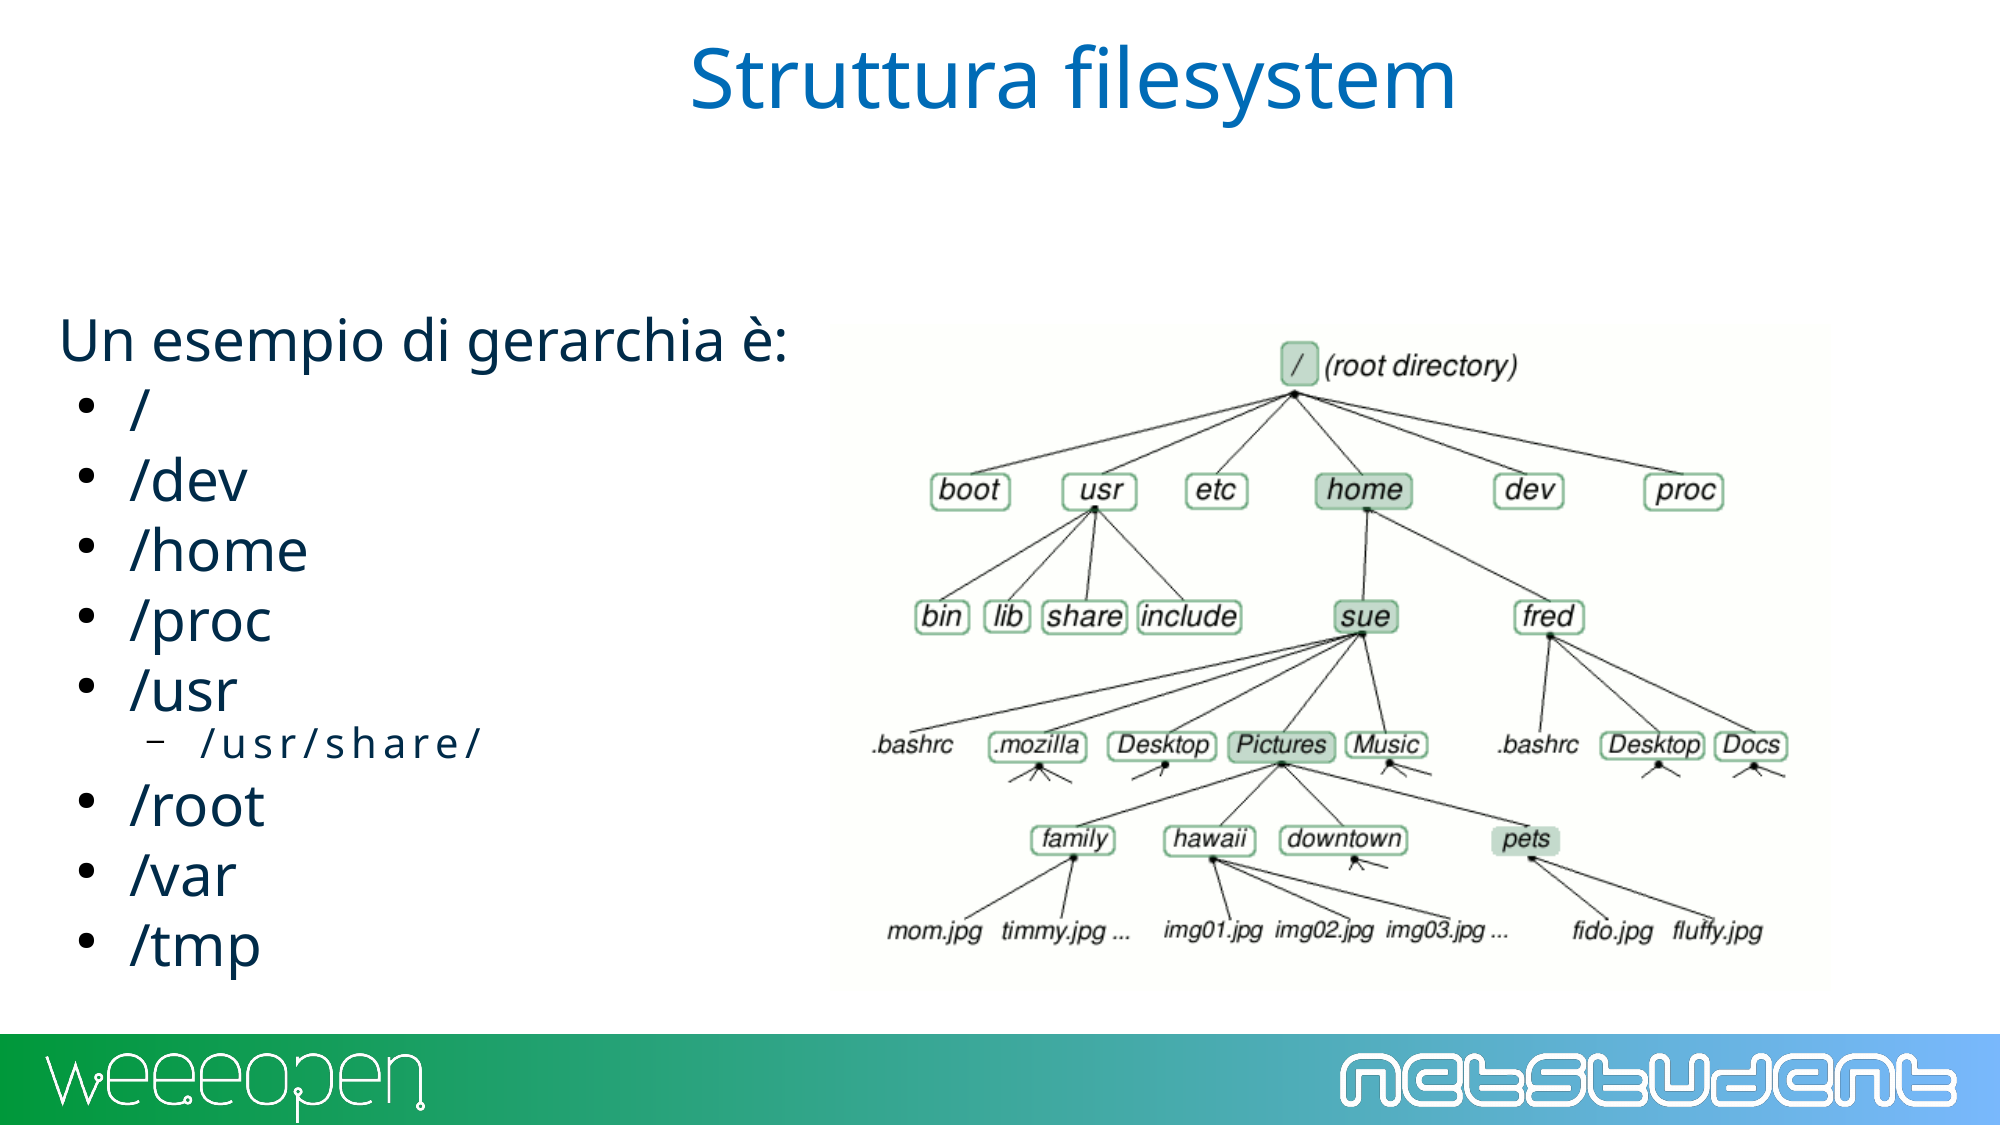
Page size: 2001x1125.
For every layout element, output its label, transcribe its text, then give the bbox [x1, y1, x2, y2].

picture [1340, 1053, 1957, 1107]
picture [830, 324, 1831, 991]
title Struttura filesystem [43, 29, 1959, 247]
picture [45, 1053, 425, 1123]
list Un esempio di gerarchia è: / /dev /home /proc /usr /usr/share/ /root /var /tmp [43, 295, 1959, 1010]
